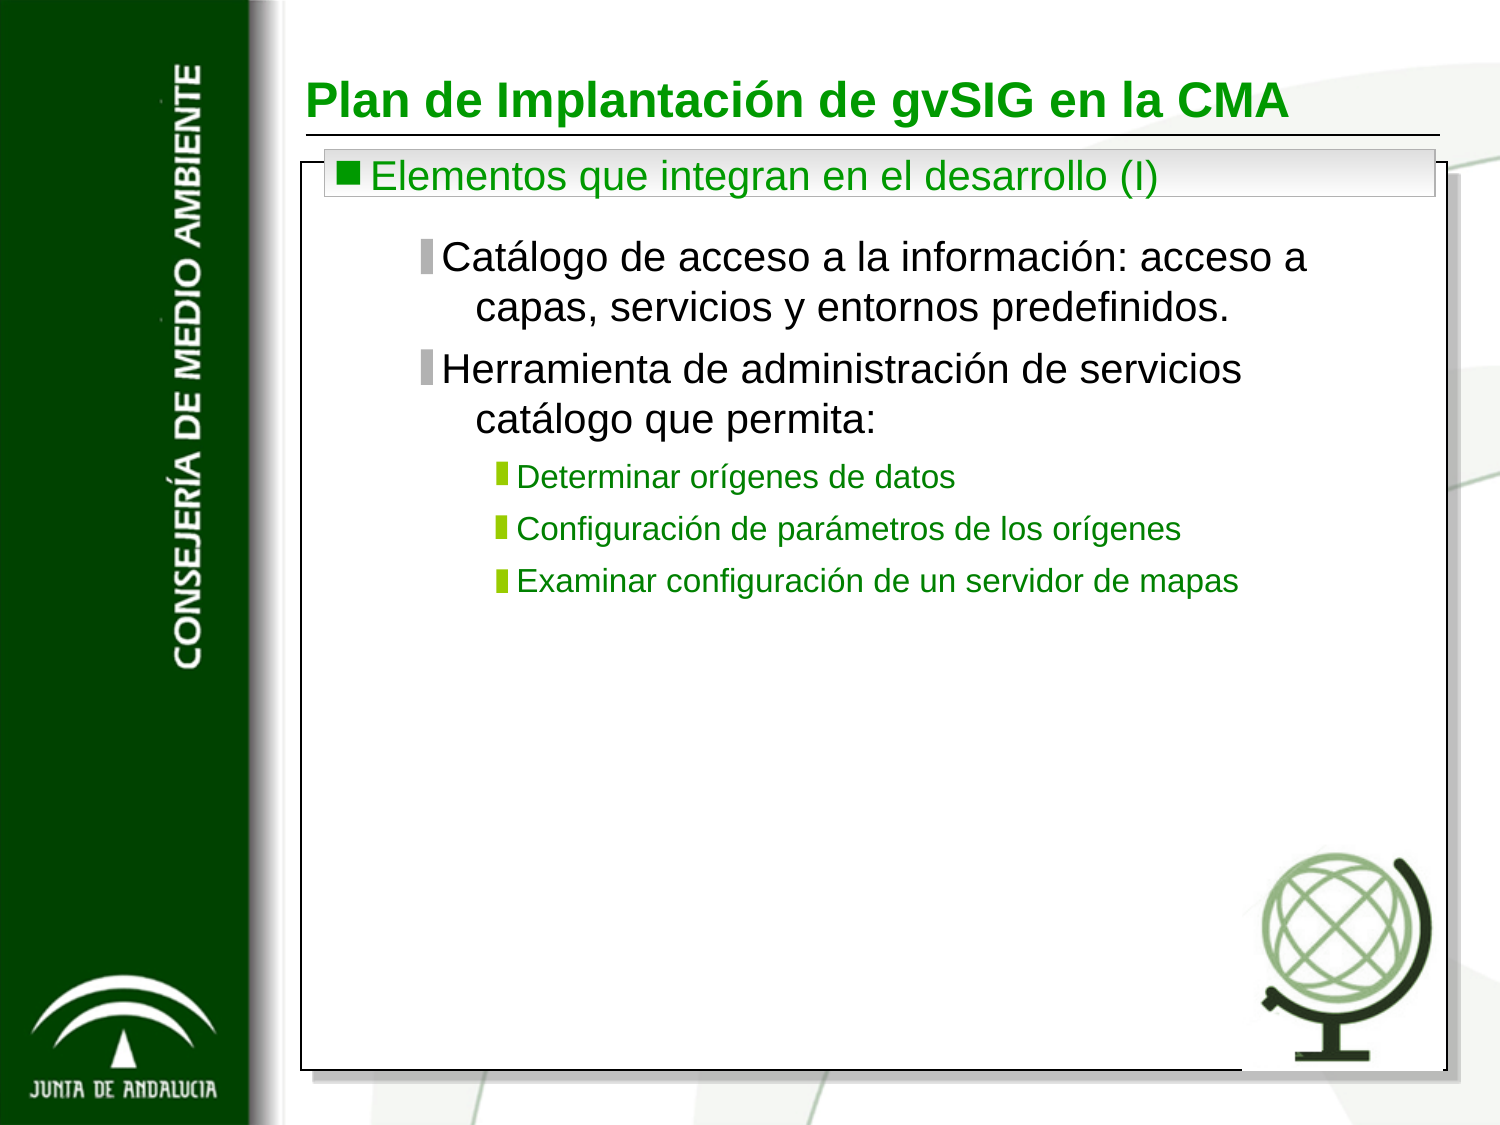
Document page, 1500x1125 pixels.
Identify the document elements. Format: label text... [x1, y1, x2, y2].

text_box Catálogo de acceso a la información: acceso a capas, servicios y entornos predefinidos. Herramienta de administración de servicios catálogo que permita: Determinar orígenes de datos Configuración de parámetros de los orígenes Examinar configuración de un servidor de mapas [421, 222, 1414, 775]
text_box Plan de Implantación de gvSIG en la CMA [290, 54, 1472, 140]
picture [0, 0, 1500, 1125]
text_box Elementos que integran en el desarrollo (I) [355, 141, 1329, 213]
text_box [301, 149, 1447, 1071]
